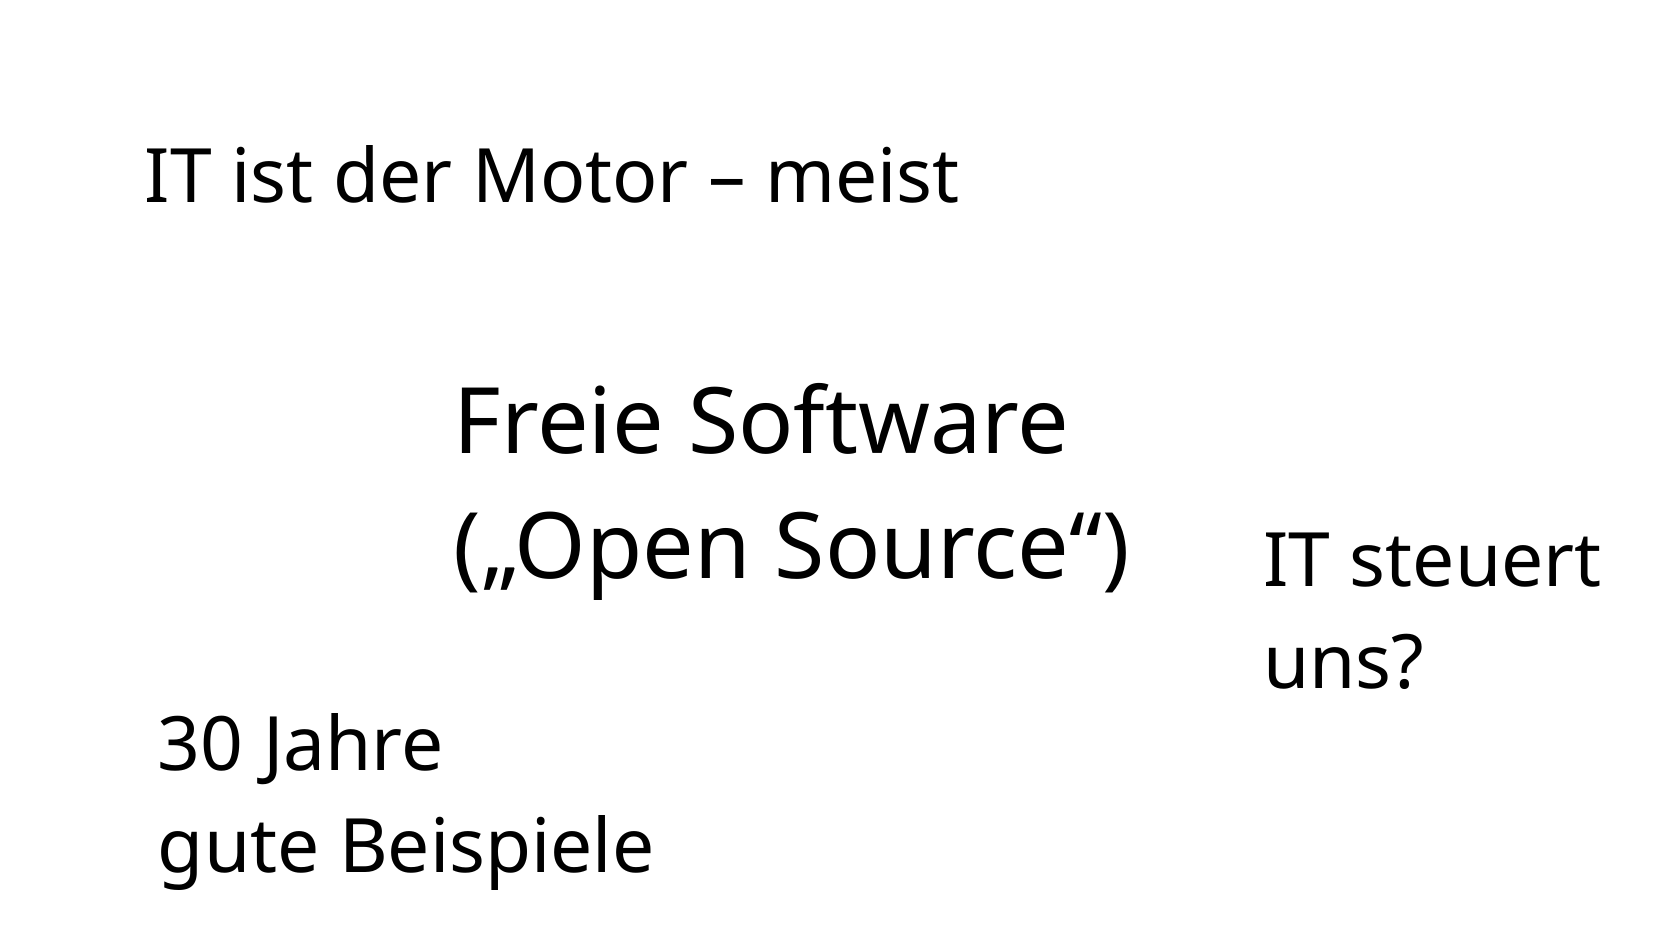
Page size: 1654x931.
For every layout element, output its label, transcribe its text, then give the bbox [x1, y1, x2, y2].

text_box 30 Jahre gute Beispiele [143, 682, 644, 874]
text_box Freie Software („Open Source“) [439, 347, 1120, 578]
text_box IT steuert uns? [1248, 498, 1616, 689]
text_box IT ist der Motor – meist [130, 115, 964, 218]
